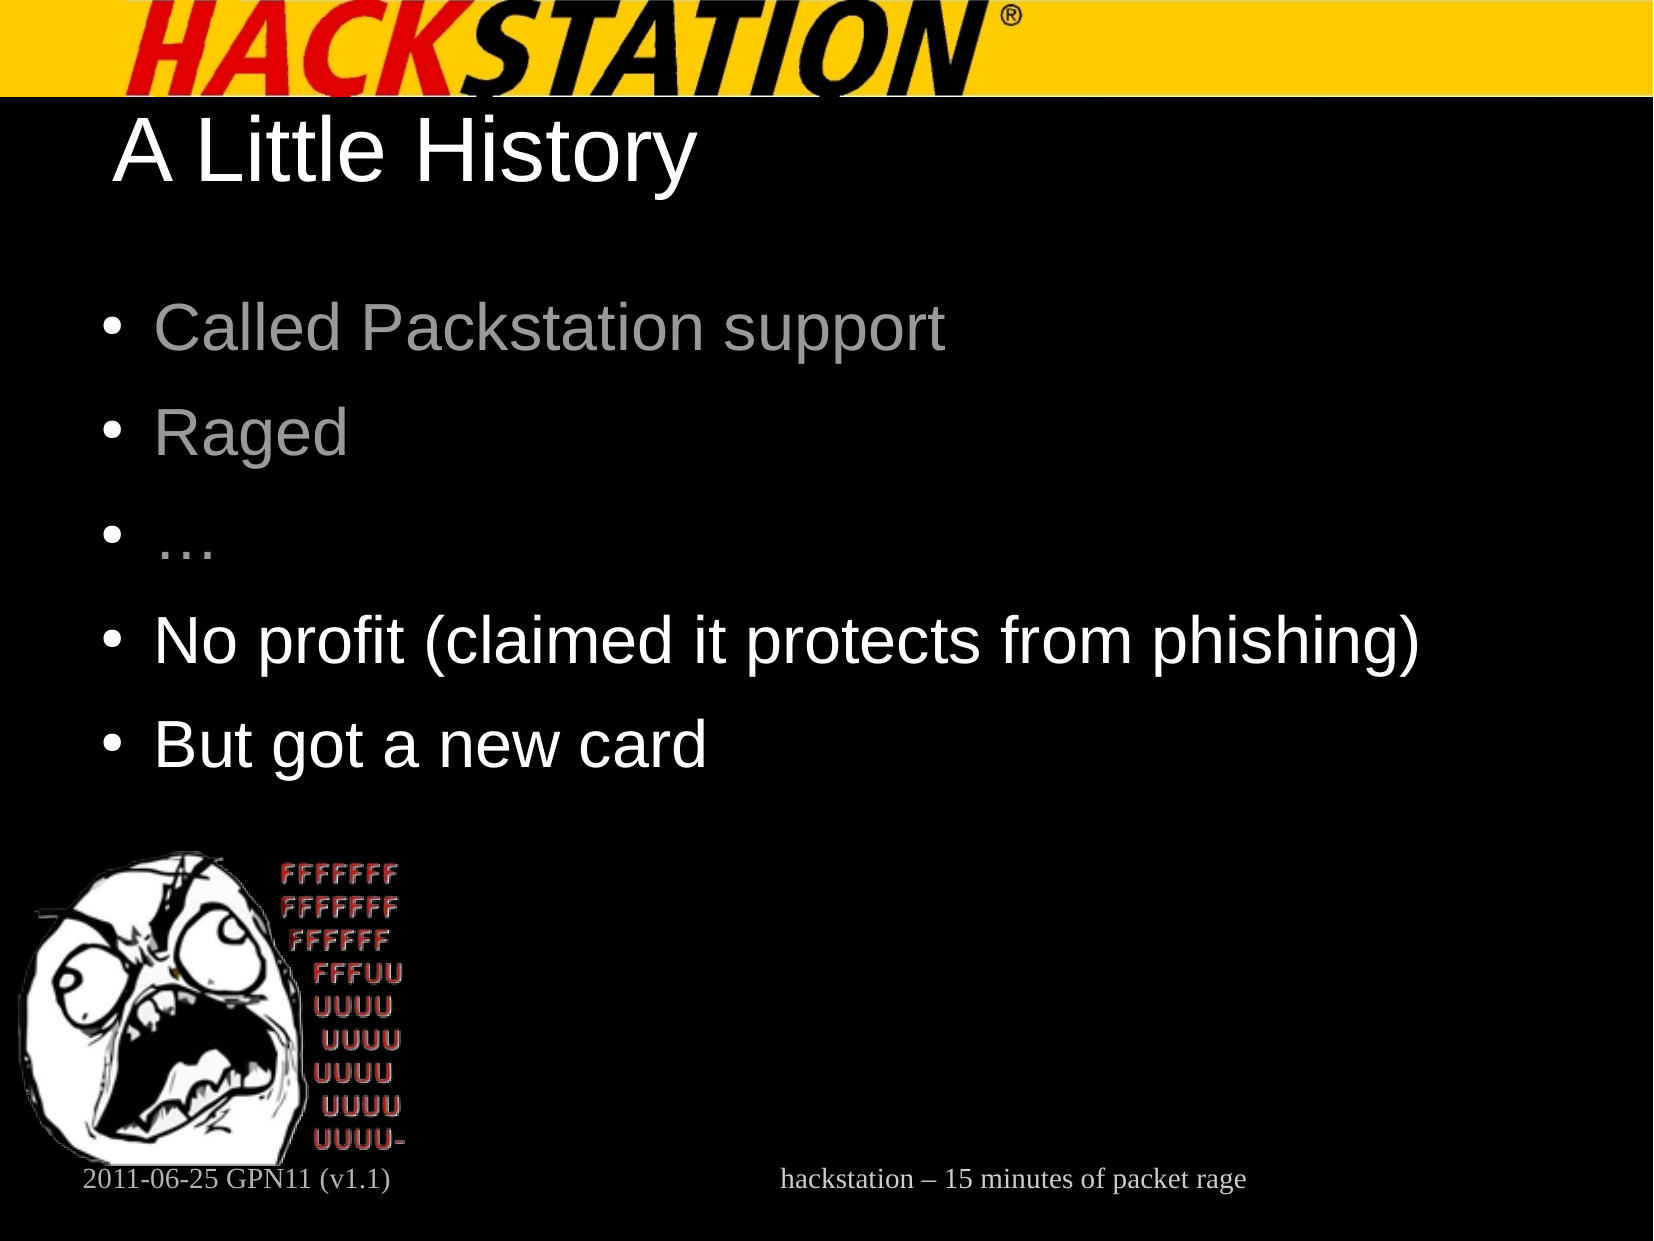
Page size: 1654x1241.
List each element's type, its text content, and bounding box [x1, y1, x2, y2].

list Called Packstation support Raged … No profit (claimed it protects from phishing) But got a new card [82, 290, 1571, 1109]
picture [0, 808, 441, 1205]
title A Little History [112, 75, 1571, 226]
picture [0, 0, 1653, 97]
